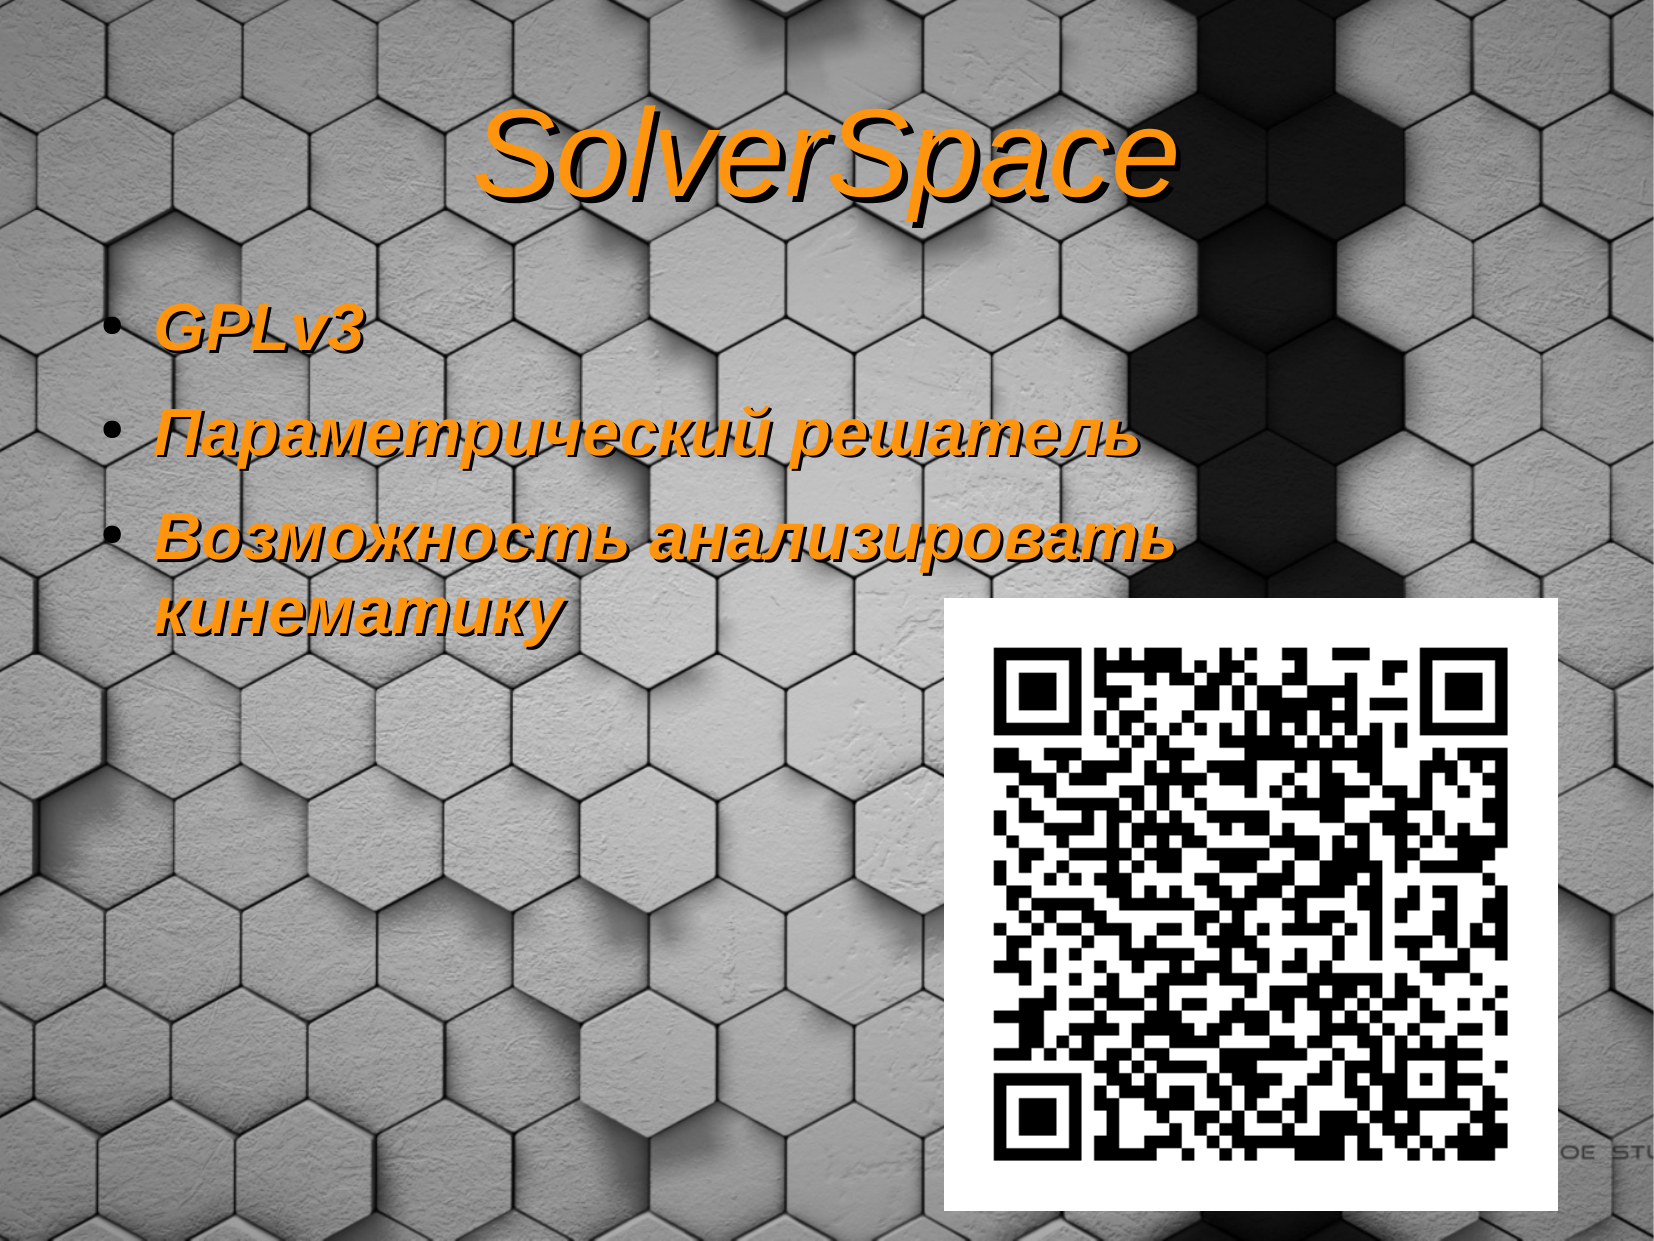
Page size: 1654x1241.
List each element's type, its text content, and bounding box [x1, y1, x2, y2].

title SolverSpace [82, 49, 1571, 257]
list GPLv3 Параметрический решатель Возможность анализировать кинематику [82, 290, 1571, 1010]
picture [0, 0, 1654, 1241]
